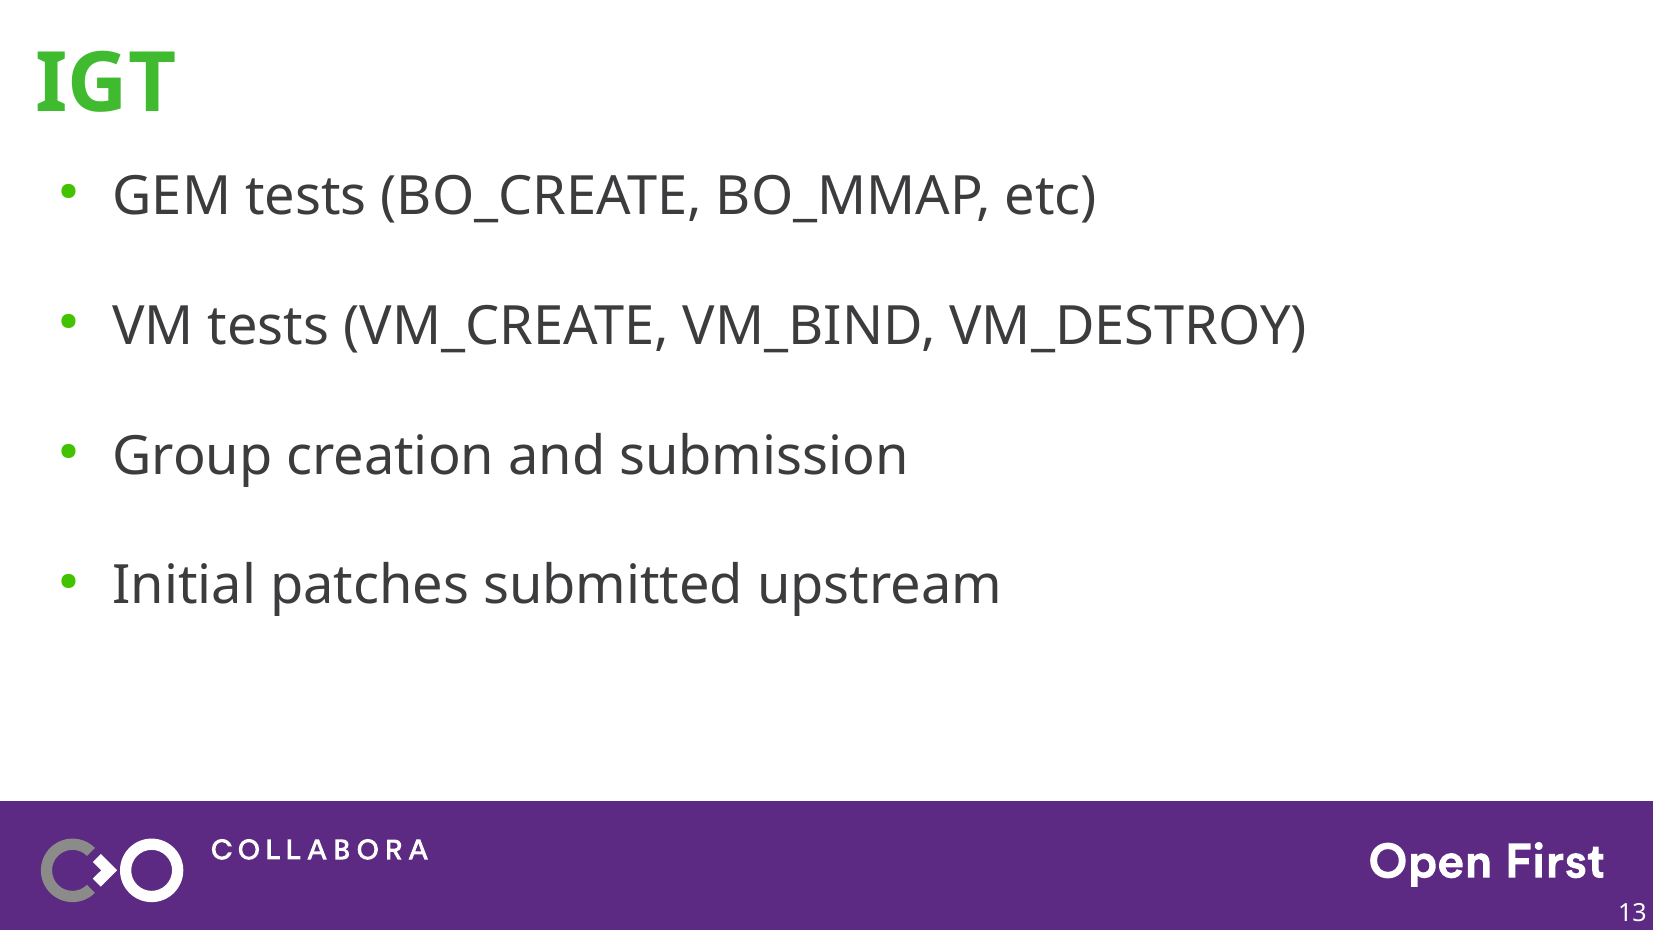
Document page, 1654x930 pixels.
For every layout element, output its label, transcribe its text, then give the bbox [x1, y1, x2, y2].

title IGT [35, 28, 1608, 192]
list GEM tests (BO_CREATE, BO_MMAP, etc) VM tests (VM_CREATE, VM_BIND, VM_DESTROY) Group creation and submission Initial patches submitted upstream [41, 160, 1613, 804]
